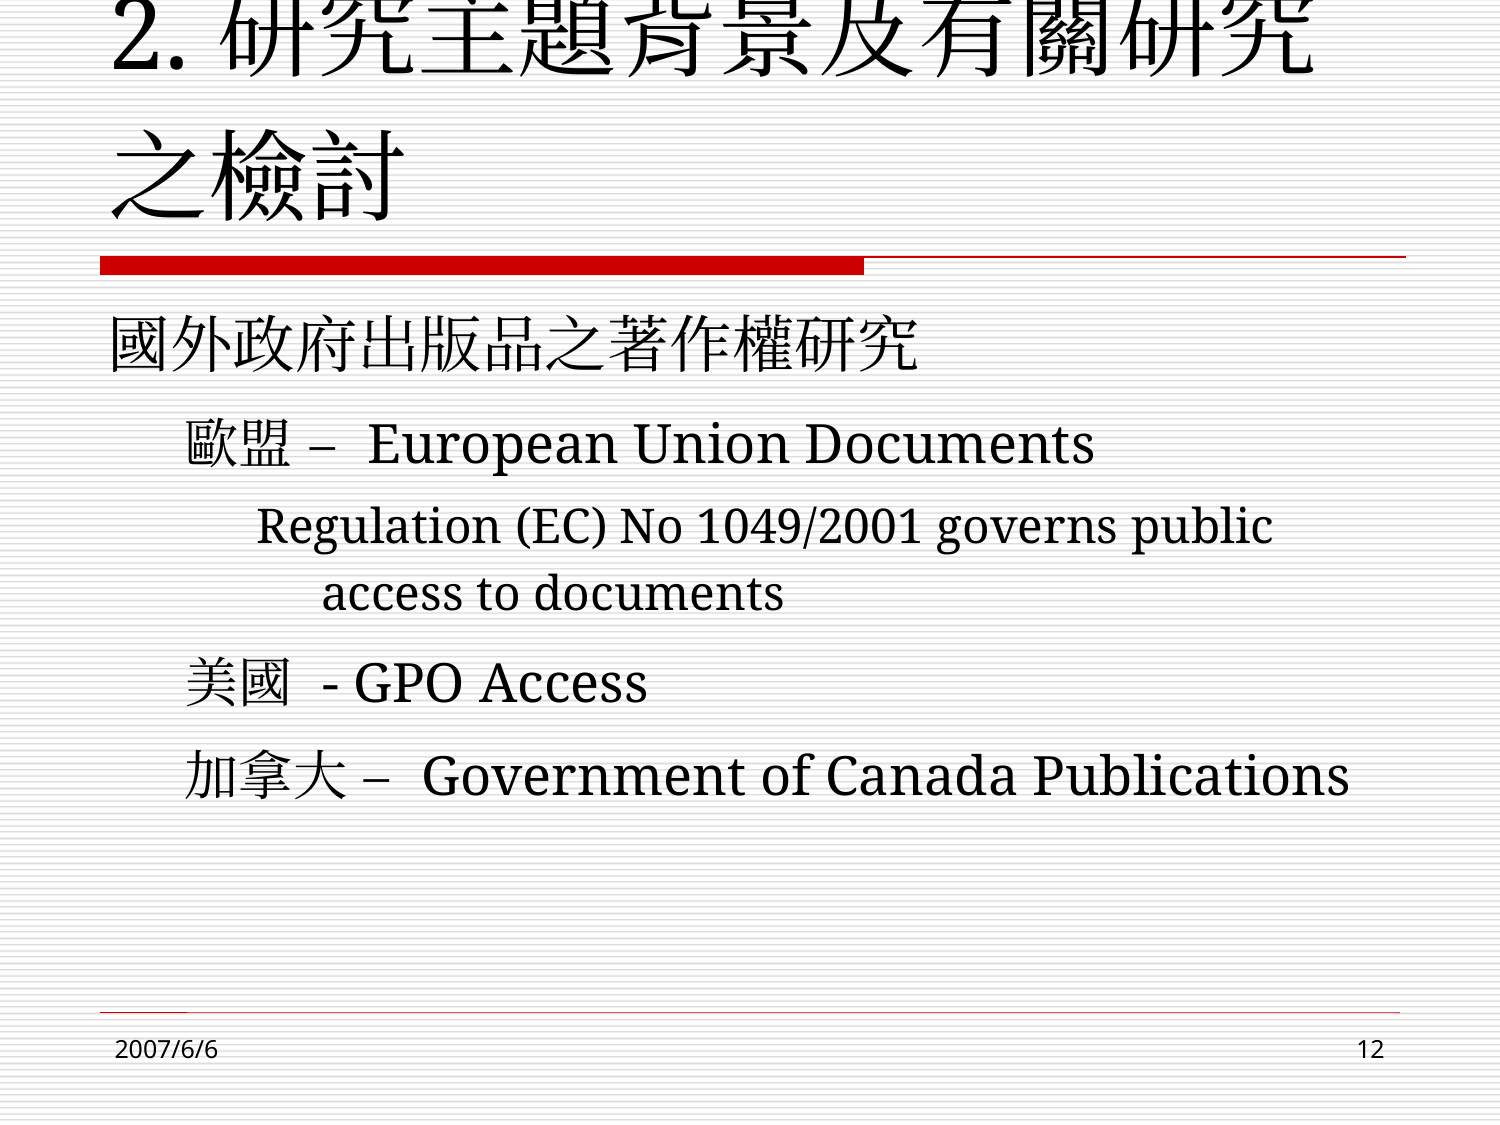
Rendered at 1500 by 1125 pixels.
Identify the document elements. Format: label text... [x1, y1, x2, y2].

list 國外政府出版品之著作權研究 歐盟 – European Union Documents Regulation (EC) No 1049/2001 governs public access to documents 美國 - GPO Access 加拿大 – Government of Canada Publications [92, 287, 1406, 1021]
title 2.研究主題背景及有關研究之檢討 [94, 0, 1407, 250]
picture [0, 0, 1500, 1125]
